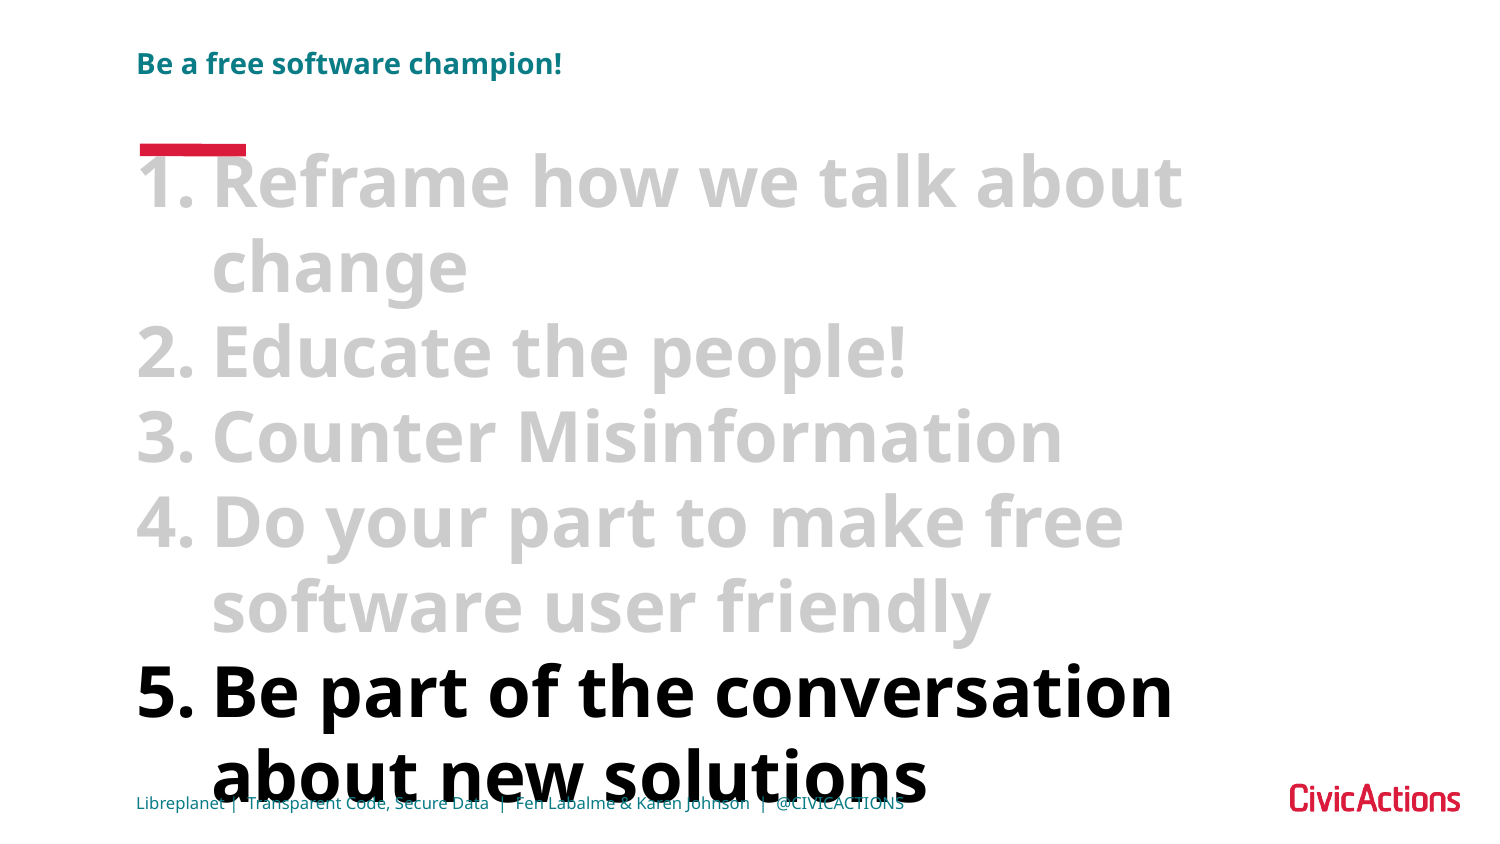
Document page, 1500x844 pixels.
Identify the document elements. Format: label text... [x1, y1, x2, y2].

text_box Libreplanet | Transparent Code, Secure Data | Fen Labalme & Karen Johnson | @CIVICACTIONS [121, 778, 1467, 817]
list Reframe how we talk about change Educate the people! Counter Misinformation Do your part to make free software user friendly Be part of the conversation about new solutions [121, 122, 1375, 750]
title Be a free software champion! [121, 30, 1375, 112]
